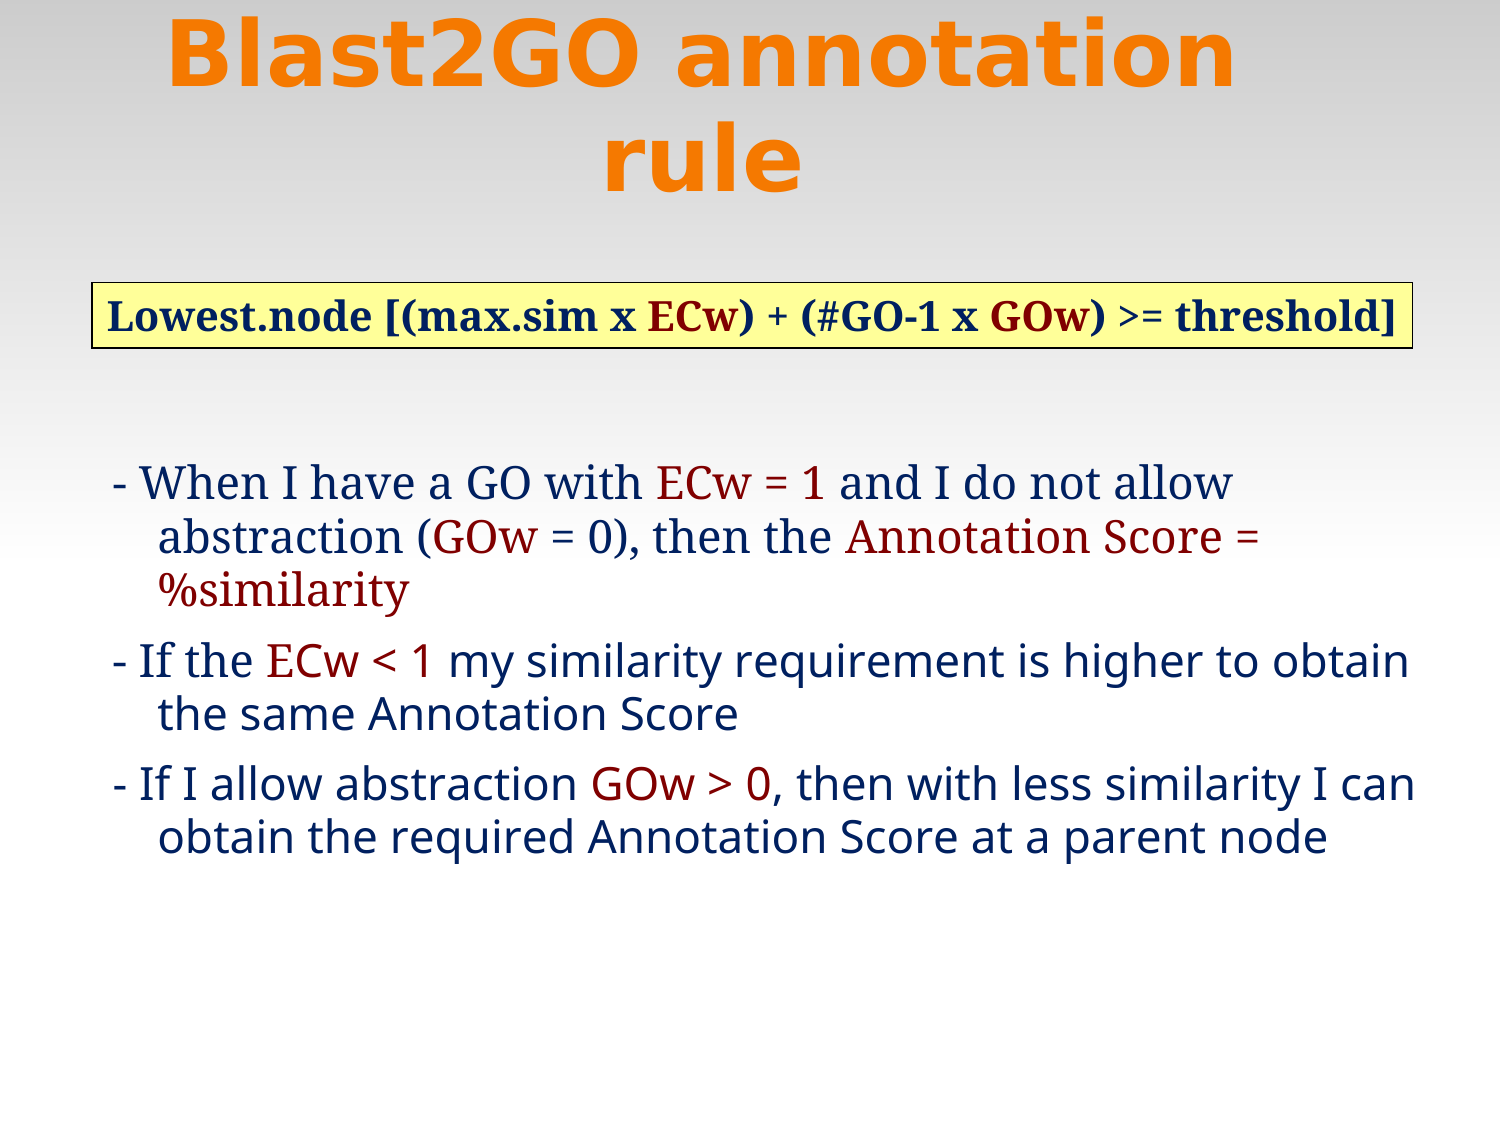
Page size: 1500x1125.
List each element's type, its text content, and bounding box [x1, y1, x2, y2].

text_box - When I have a GO with ECw = 1 and I do not allow abstraction (GOw = 0), then the Annotation Score = %similarity - If the ECw < 1 my similarity requirement is higher to obtain the same Annotation Score - If I allow abstraction GOw > 0, then with less similarity I can obtain the required Annotation Score at a parent node [37, 456, 1476, 863]
text_box Lowest.node [(max.sim x ECw) + (#GO-1 x GOw) >= threshold] [92, 282, 1413, 349]
title Blast2GO annotation rule [35, 0, 1370, 223]
